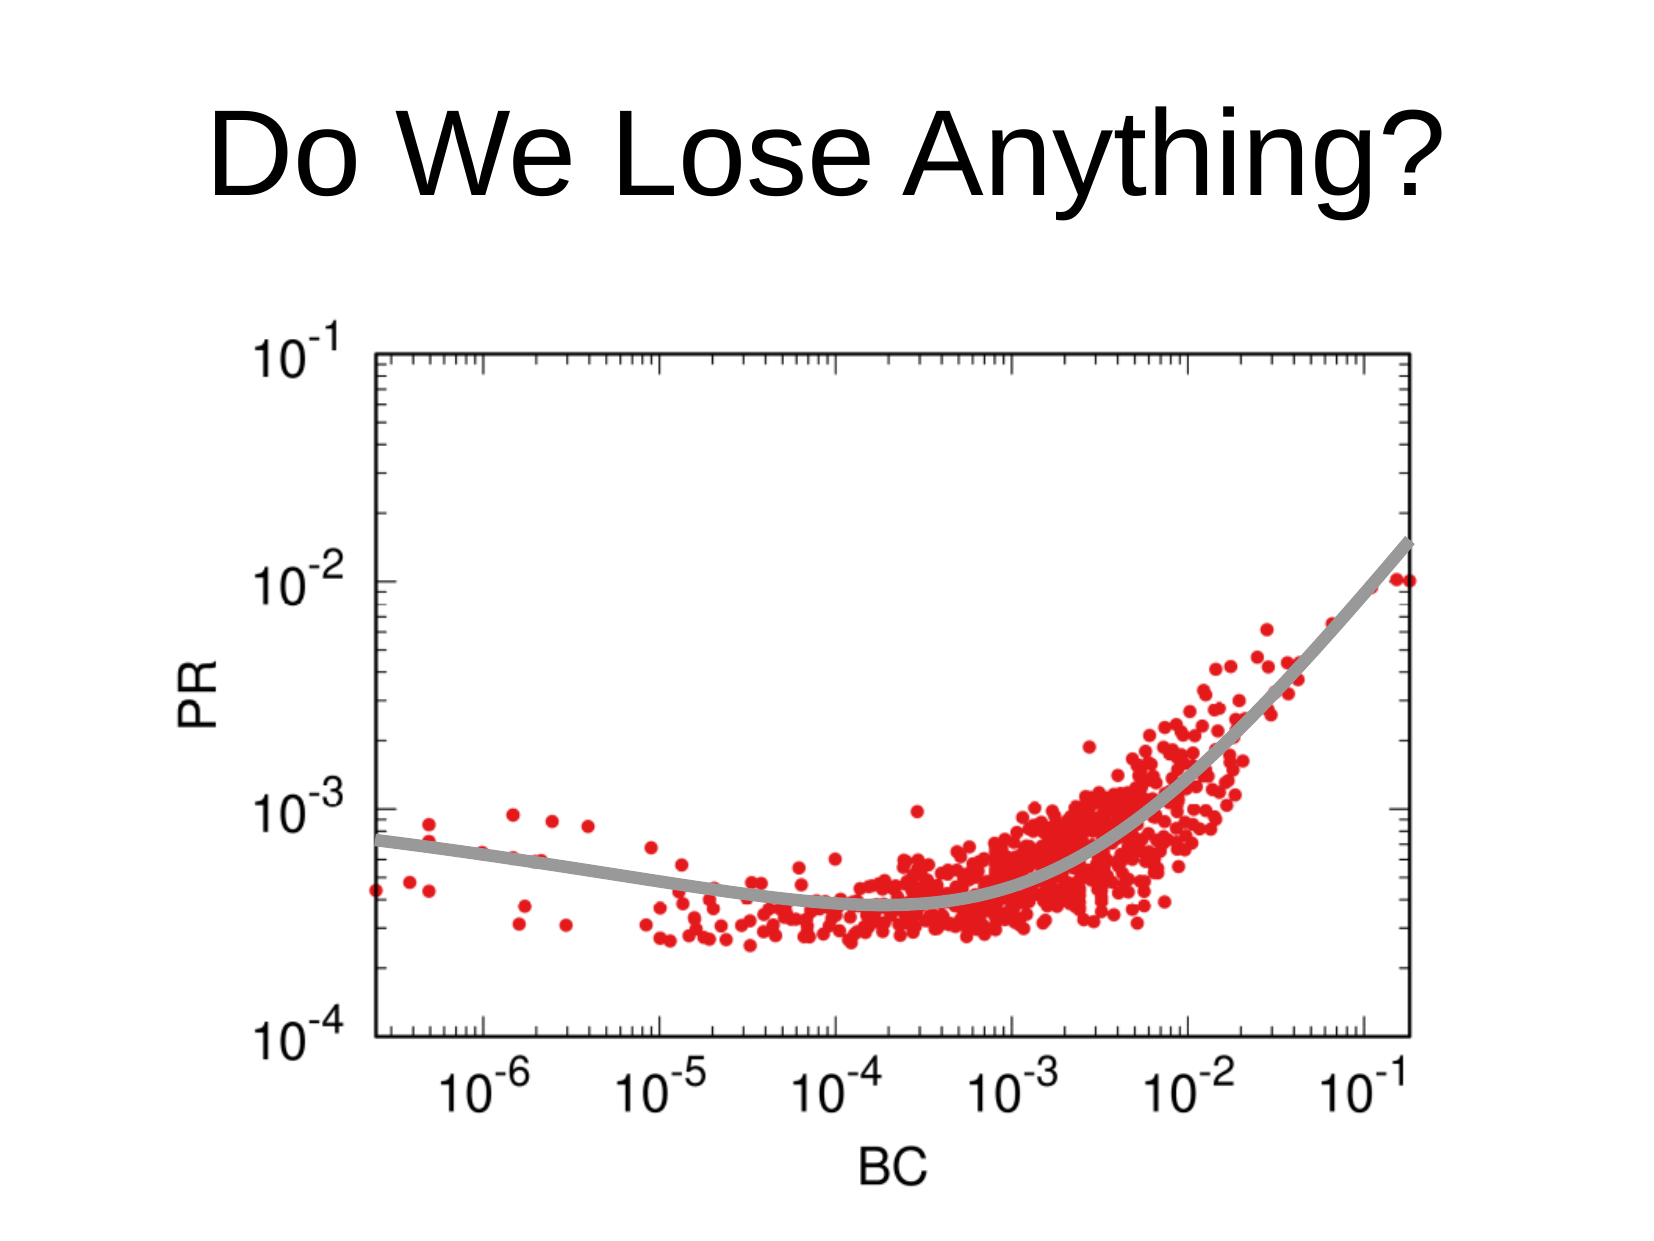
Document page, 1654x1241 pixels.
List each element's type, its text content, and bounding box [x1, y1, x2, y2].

picture [152, 302, 1505, 1206]
title Do We Lose Anything? [82, 49, 1571, 257]
